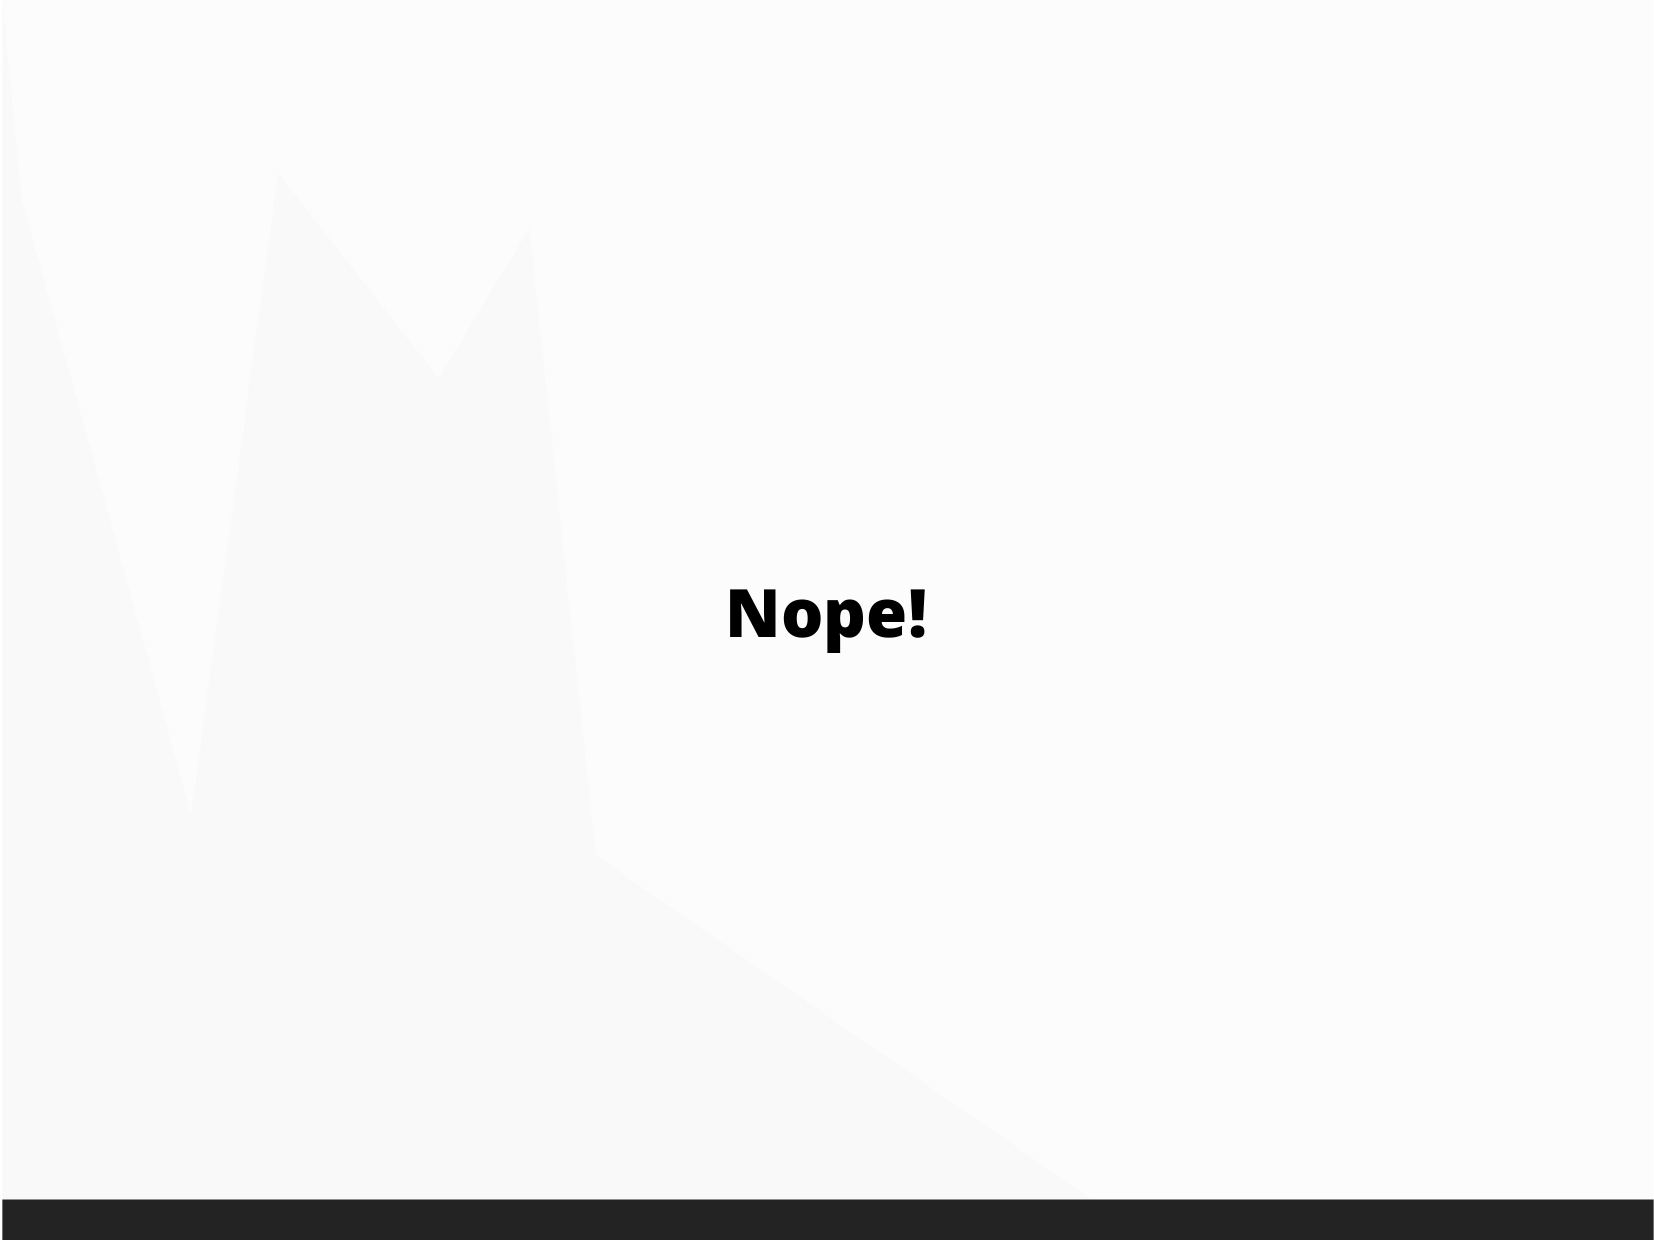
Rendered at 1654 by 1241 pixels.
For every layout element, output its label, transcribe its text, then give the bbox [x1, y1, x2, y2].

subtitle Nope! [82, 132, 1571, 1093]
picture [2, 0, 1654, 1241]
